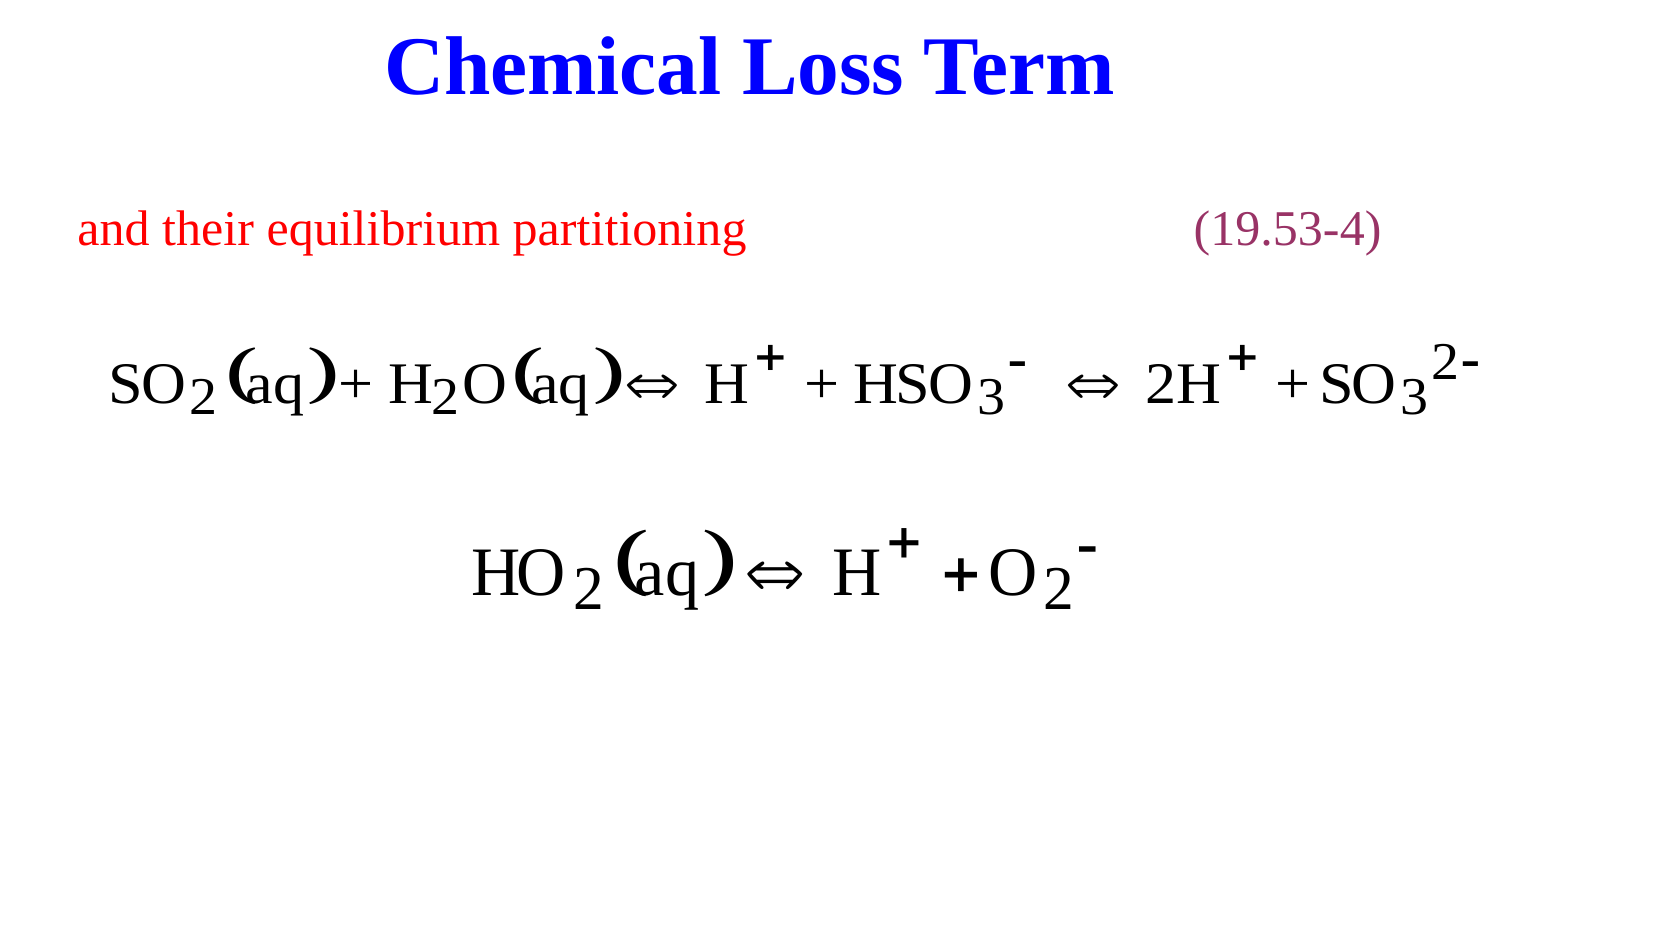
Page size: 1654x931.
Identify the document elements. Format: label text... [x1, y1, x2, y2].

chart [102, 332, 1506, 433]
chart [464, 512, 1126, 631]
text_box and their equilibrium partitioning (19.53-4) [62, 200, 1425, 300]
title Chemical Loss Term [75, 3, 1426, 94]
